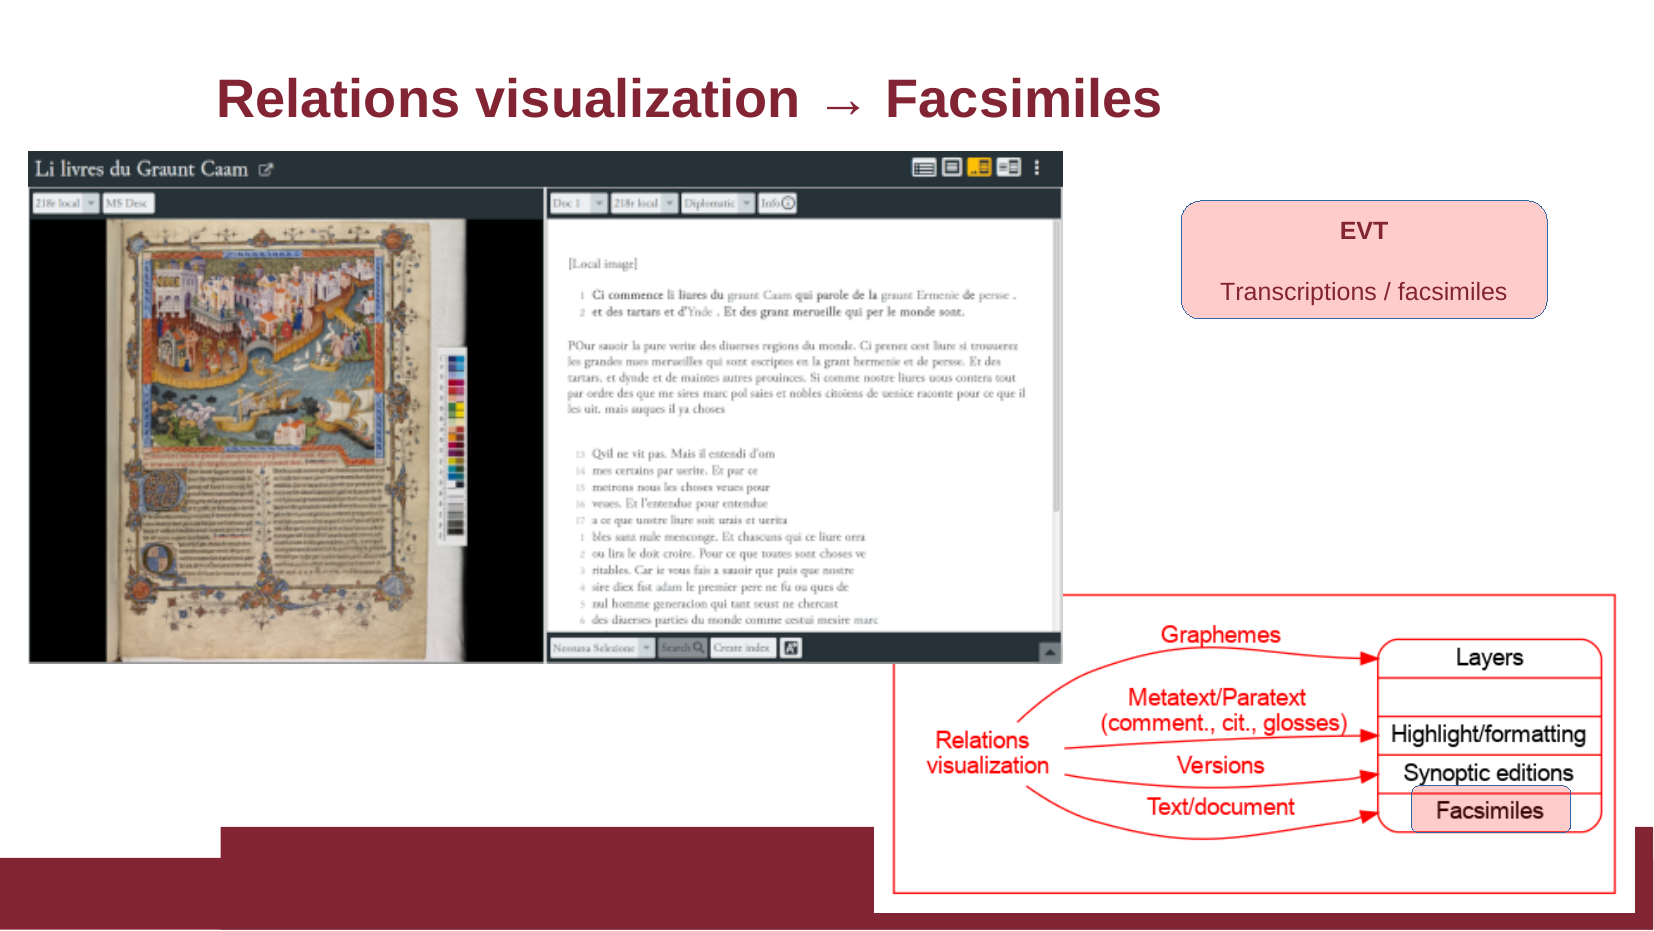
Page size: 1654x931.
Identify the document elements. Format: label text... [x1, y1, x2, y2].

text_box EVT Transcriptions / facsimiles [1181, 200, 1548, 319]
title Relations visualization → Facsimiles [201, 55, 1569, 142]
picture [28, 151, 1635, 913]
text_box [1411, 785, 1571, 833]
